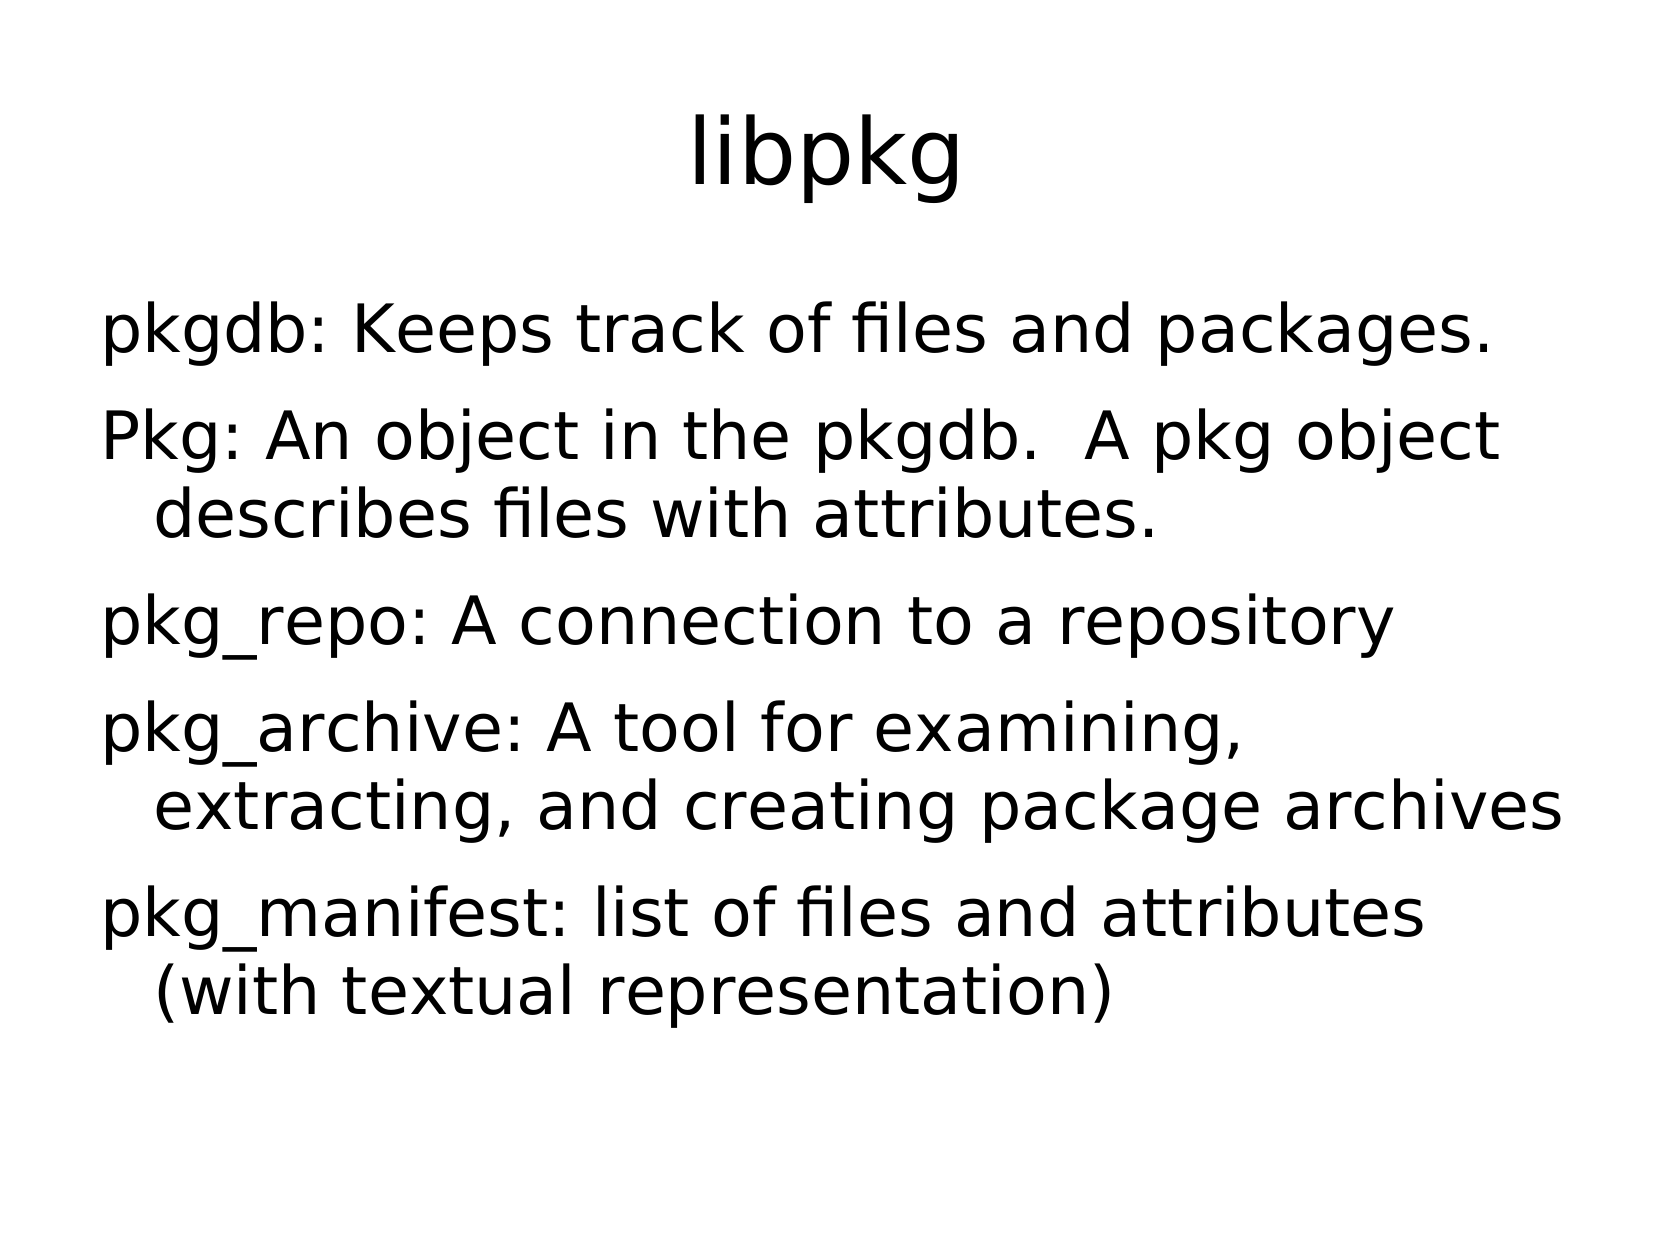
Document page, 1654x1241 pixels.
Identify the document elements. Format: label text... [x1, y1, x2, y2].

list pkgdb: Keeps track of files and packages. Pkg: An object in the pkgdb. A pkg object describes files with attributes. pkg_repo: A connection to a repository pkg_archive: A tool for examining, extracting, and creating package archives pkg_manifest: list of files and attributes (with textual representation) [82, 290, 1571, 1109]
title libpkg [82, 49, 1571, 257]
